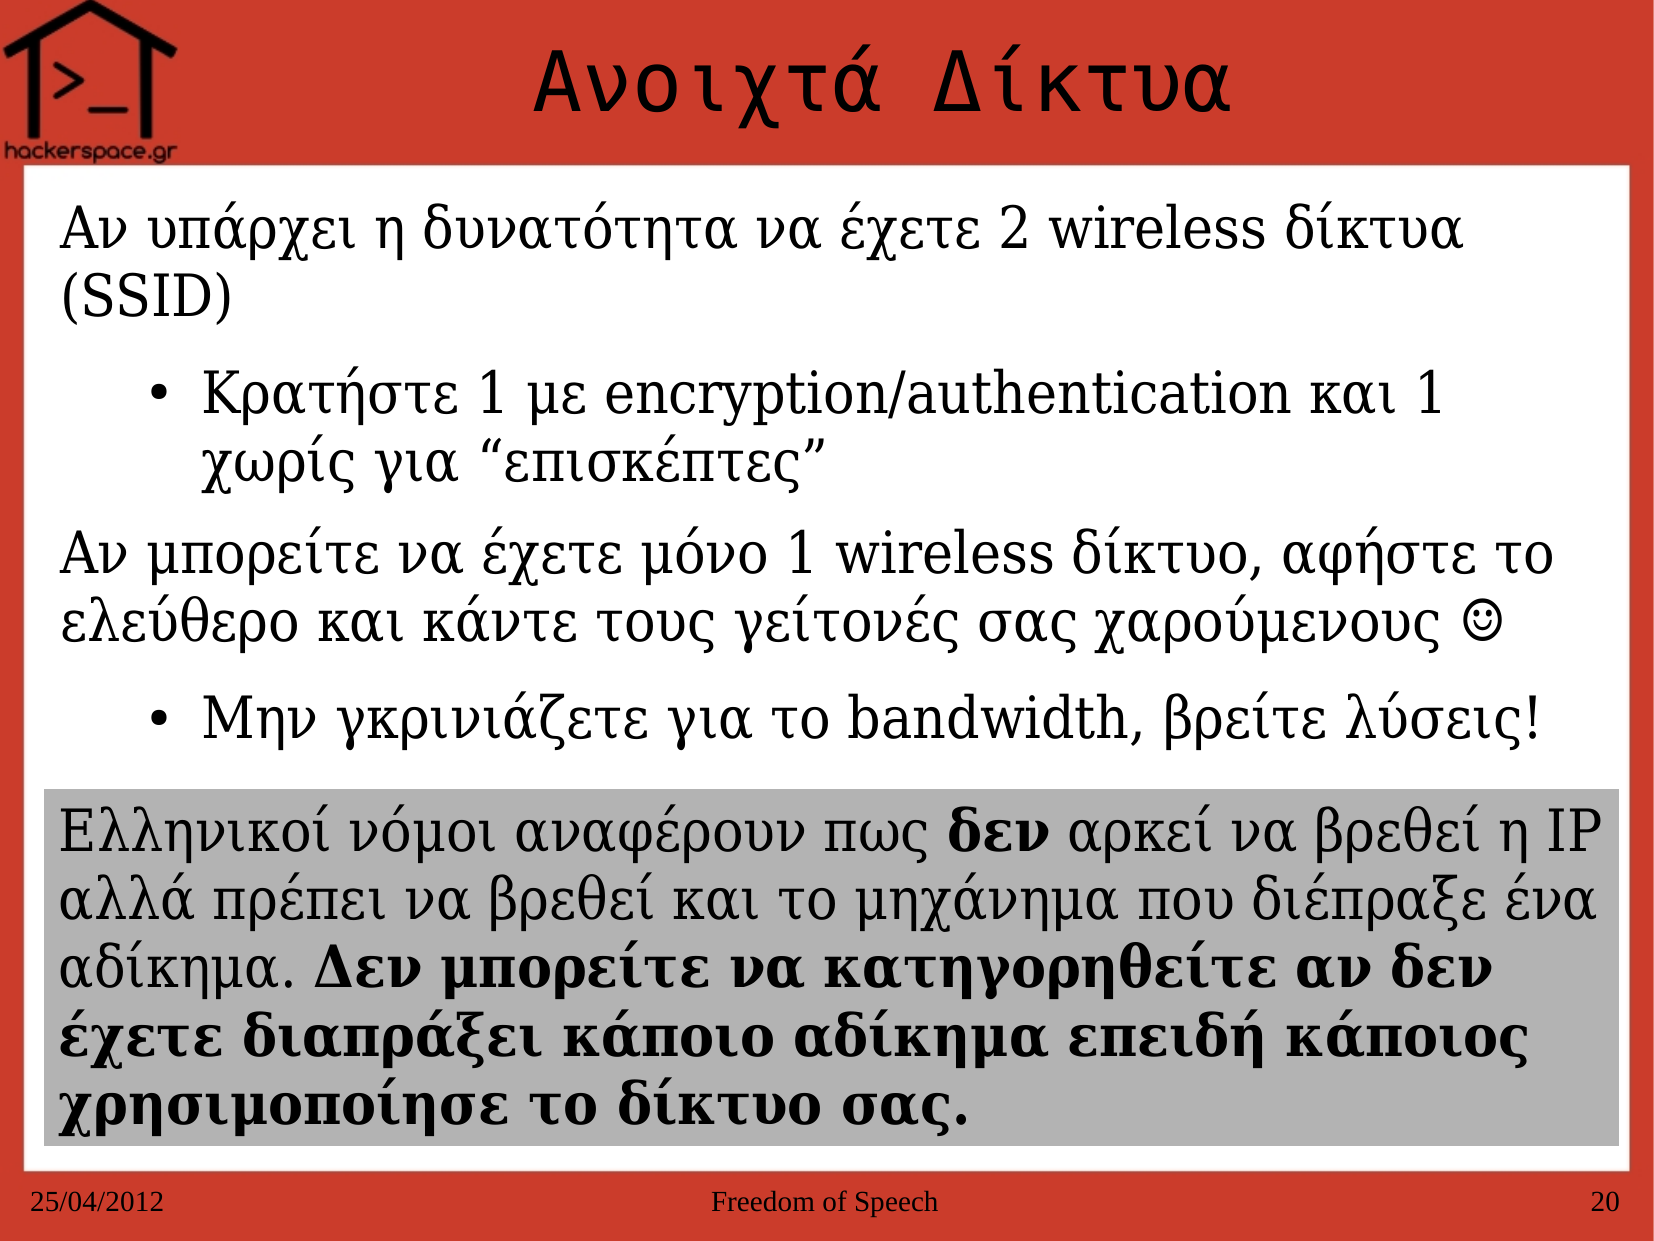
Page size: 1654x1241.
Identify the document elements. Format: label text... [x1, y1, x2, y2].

picture [0, 0, 1654, 1241]
list Αν υπάρχει η δυνατότητα να έχετε 2 wireless δίκτυα (SSID) Κρατήστε 1 με encryption/authentication και 1 χωρίς για “επισκέπτες” Αν μπορείτε να έχετε μόνο 1 wireless δίκτυο, αφήστε το ελεύθερο και κάντε τους γείτονές σας χαρούμενους ☺ Μην γκρινιάζετε για το bandwidth, βρείτε λύσεις! [60, 195, 1591, 789]
table_header Ελληνικοί νόμοι αναφέρουν πως δεν αρκεί να βρεθεί η IP αλλά πρέπει να βρεθεί και το μηχάνημα που διέπραξε ένα αδίκημα. Δεν μπορείτε να κατηγορηθείτε αν δεν έχετε διαπράξει κάποιο αδίκημα επειδή κάποιος χρησιμοποίησε το δίκτυο σας. [44, 789, 1619, 1146]
title Ανοιχτά Δίκτυα [195, 15, 1621, 151]
